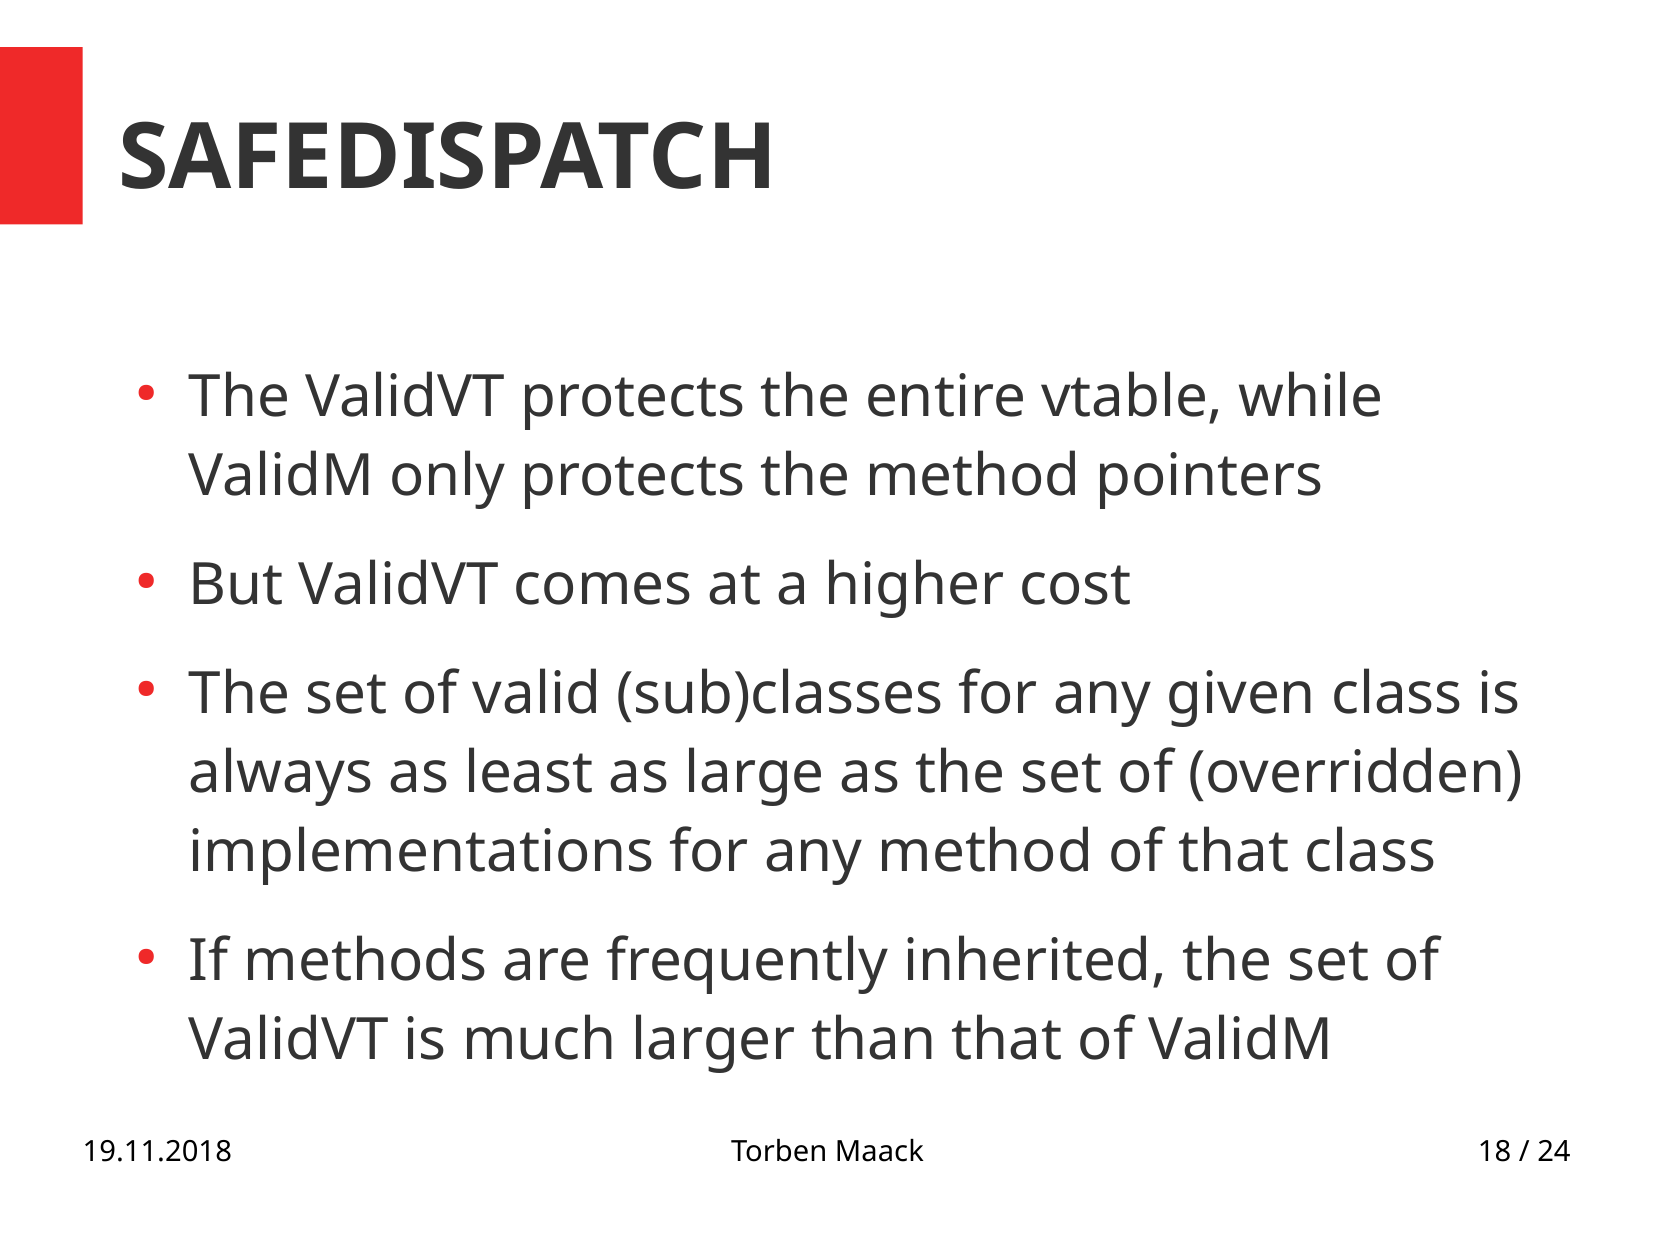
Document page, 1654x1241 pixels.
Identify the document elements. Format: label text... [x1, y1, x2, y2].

title SAFEDISPATCH [118, 49, 1571, 257]
list The ValidVT protects the entire vtable, while ValidM only protects the method pointers But ValidVT comes at a higher cost The set of valid (sub)classes for any given class is always as least as large as the set of (overridden) implementations for any method of that class If methods are frequently inherited, the set of ValidVT is much larger than that of ValidM [118, 354, 1536, 1074]
